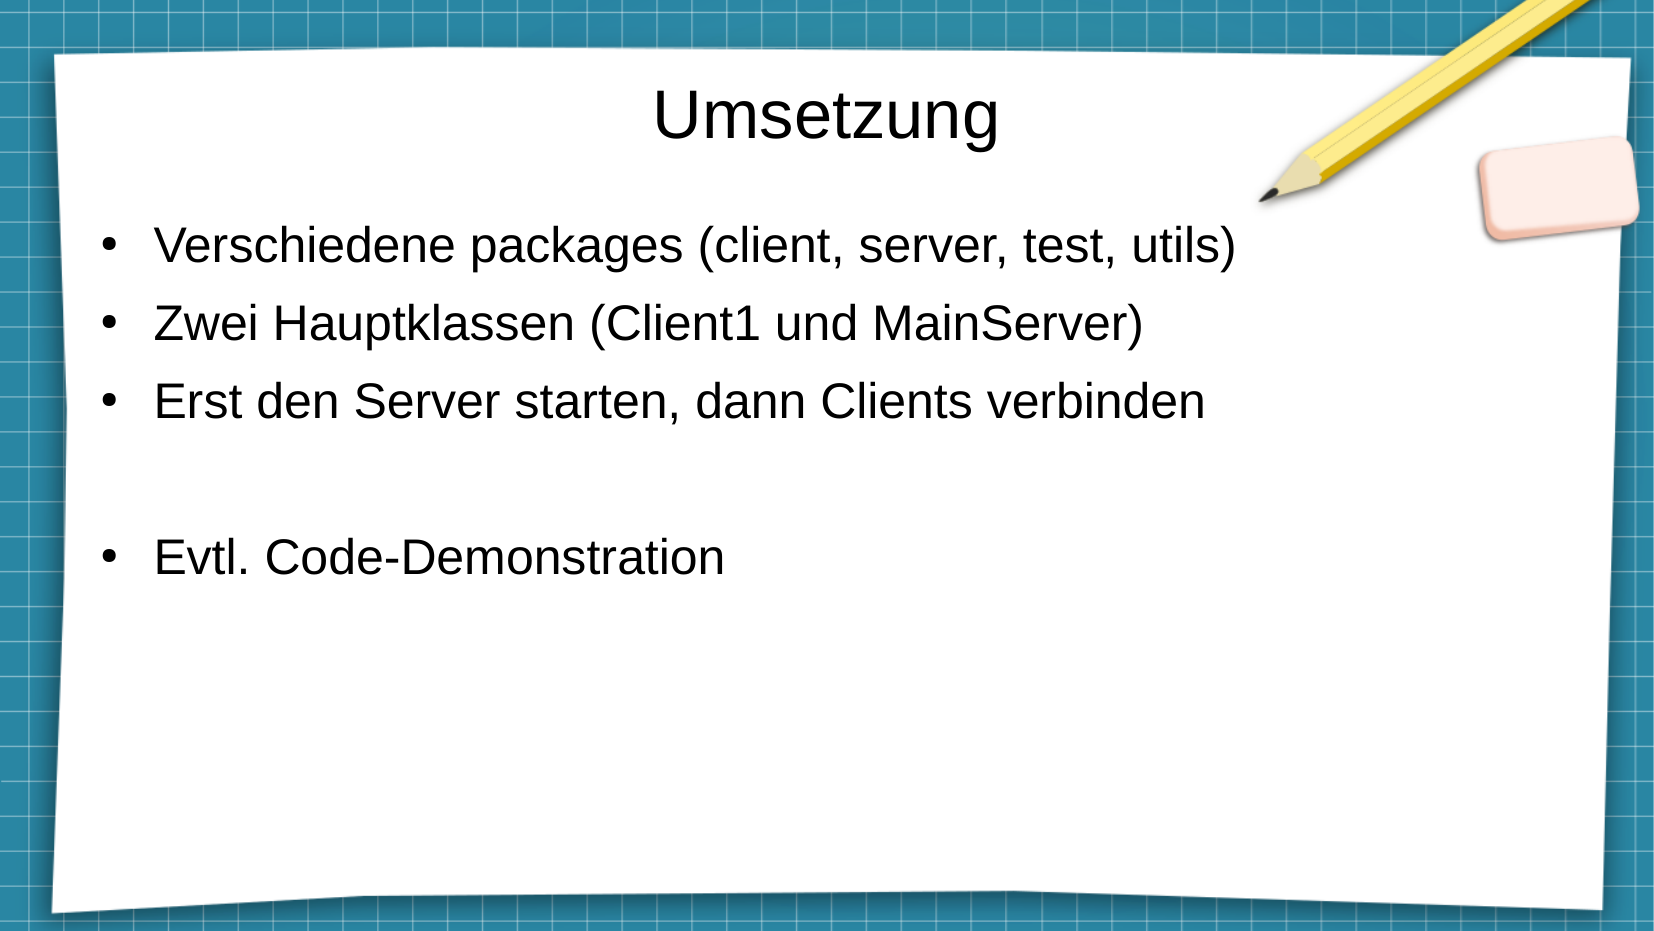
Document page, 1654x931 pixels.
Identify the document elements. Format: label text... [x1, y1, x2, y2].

picture [0, 0, 1654, 931]
list Verschiedene packages (client, server, test, utils) Zwei Hauptklassen (Client1 und MainServer) Erst den Server starten, dann Clients verbinden Evtl. Code-Demonstration [82, 217, 1571, 758]
title Umsetzung [82, 37, 1571, 193]
